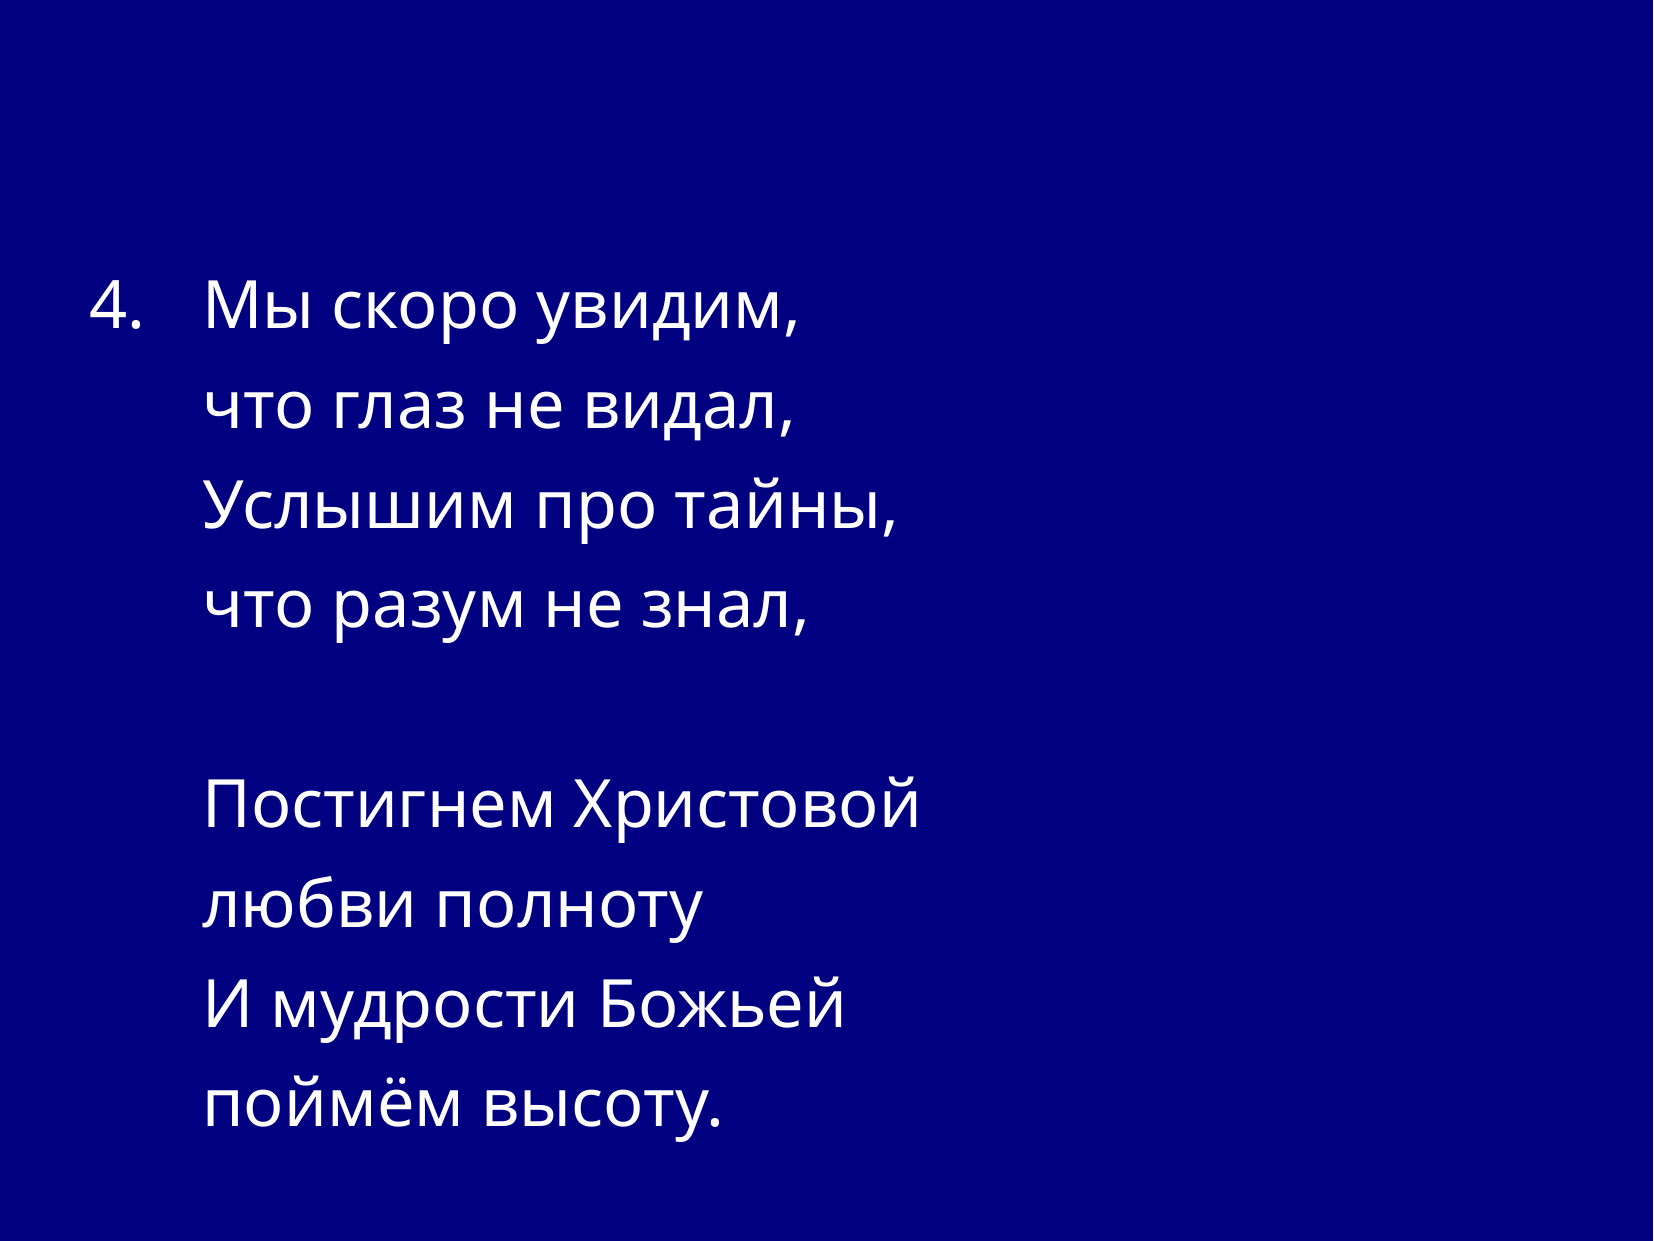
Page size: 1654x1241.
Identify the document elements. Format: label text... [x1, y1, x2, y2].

text_box 4. Мы скоро увидим, что глаз не видал, Услышим про тайны, что разум не знал, Постигнем Христовой любви полноту И мудрости Божьей поймём высоту. [75, 150, 1576, 1163]
